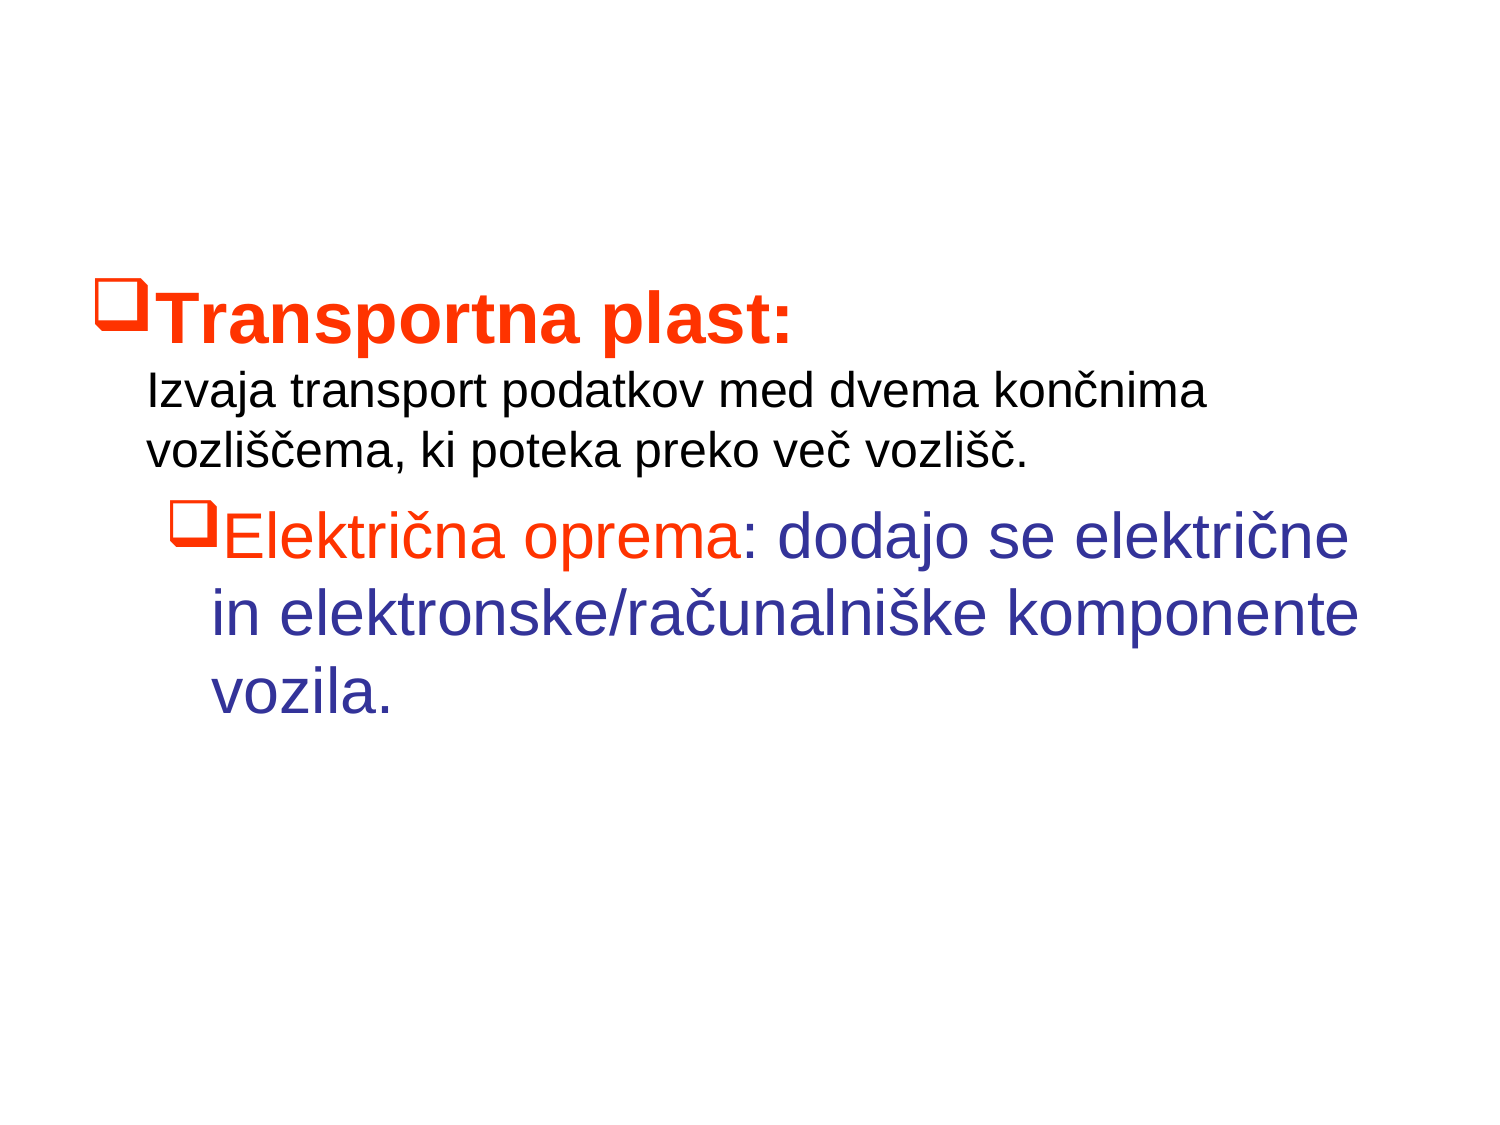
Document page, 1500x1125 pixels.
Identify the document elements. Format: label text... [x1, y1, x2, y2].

list Transportna plast: Izvaja transport podatkov med dvema končnima vozliščema, ki poteka preko več vozlišč. Električna oprema: dodajo se električne in elektronske/računalniške komponente vozila. [75, 262, 1426, 1006]
